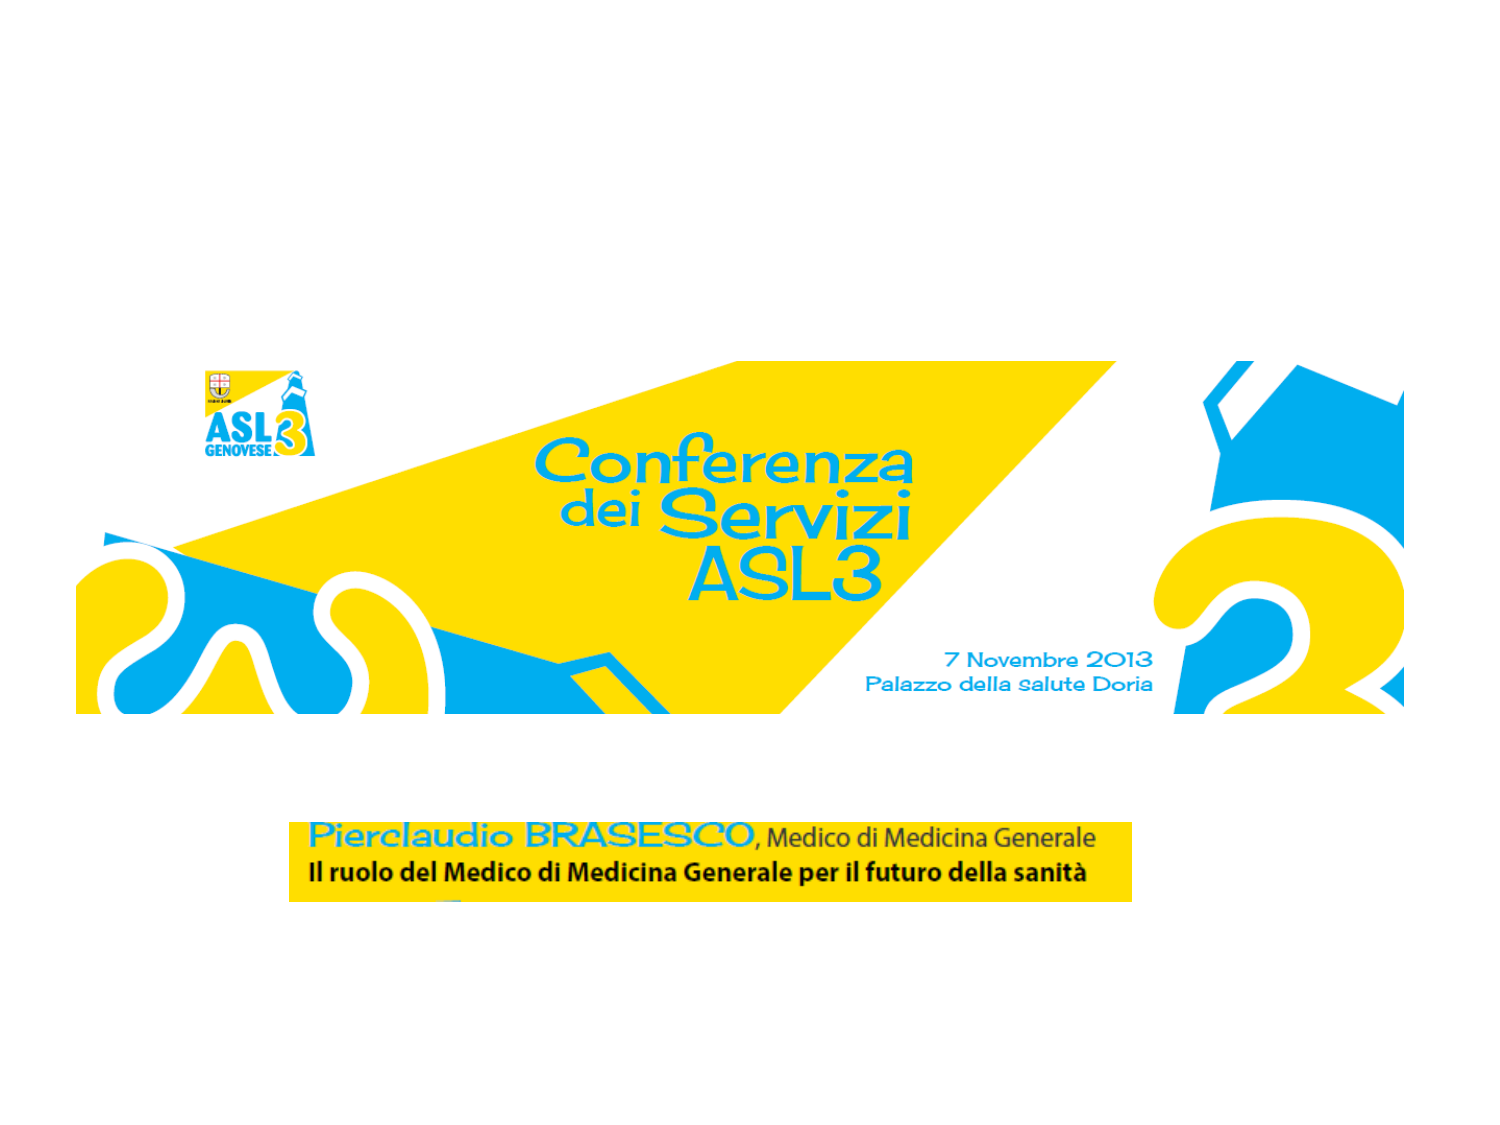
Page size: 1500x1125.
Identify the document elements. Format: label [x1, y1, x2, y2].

picture [76, 361, 1404, 714]
picture [460, 835, 473, 843]
picture [531, 836, 543, 843]
picture [588, 828, 598, 839]
picture [1218, 361, 1404, 439]
picture [571, 667, 651, 714]
picture [730, 825, 749, 843]
picture [153, 624, 296, 714]
picture [289, 822, 1132, 903]
